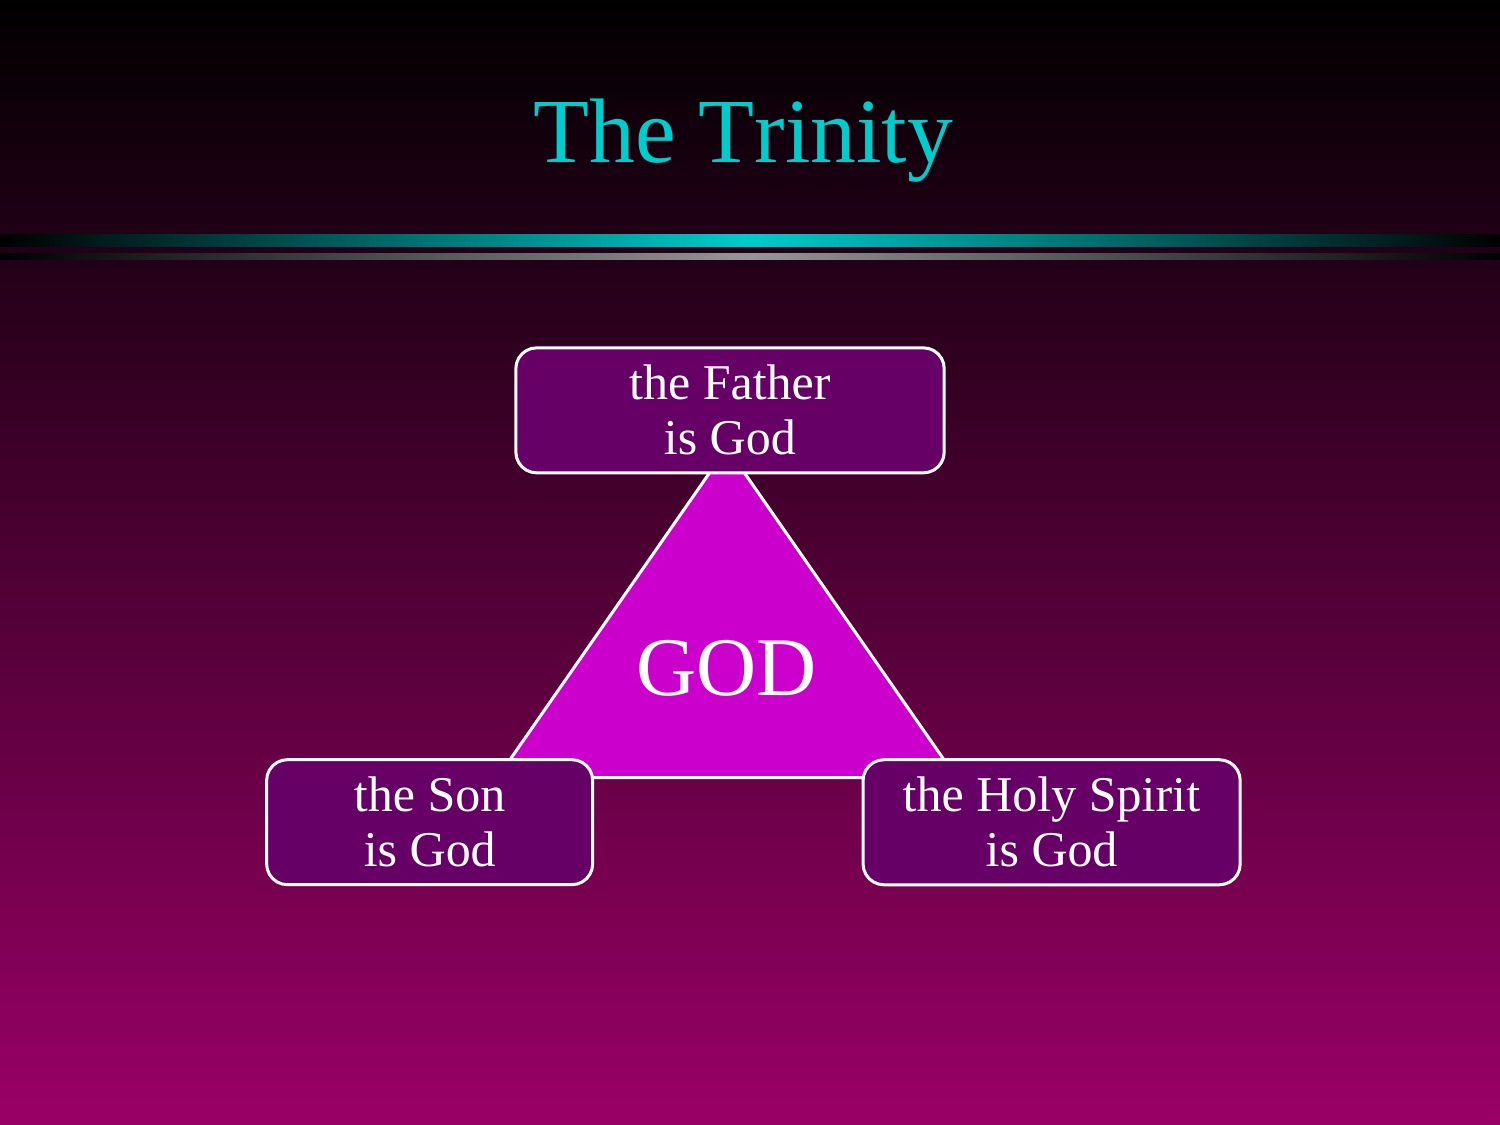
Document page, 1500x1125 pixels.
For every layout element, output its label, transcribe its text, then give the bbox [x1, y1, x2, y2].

text_box the Holy Spirit is God [863, 759, 1241, 885]
text_box the Father is God [515, 347, 945, 473]
title The Trinity [99, 37, 1388, 225]
text_box the Son is God [266, 759, 593, 885]
text_box GOD [510, 473, 944, 778]
